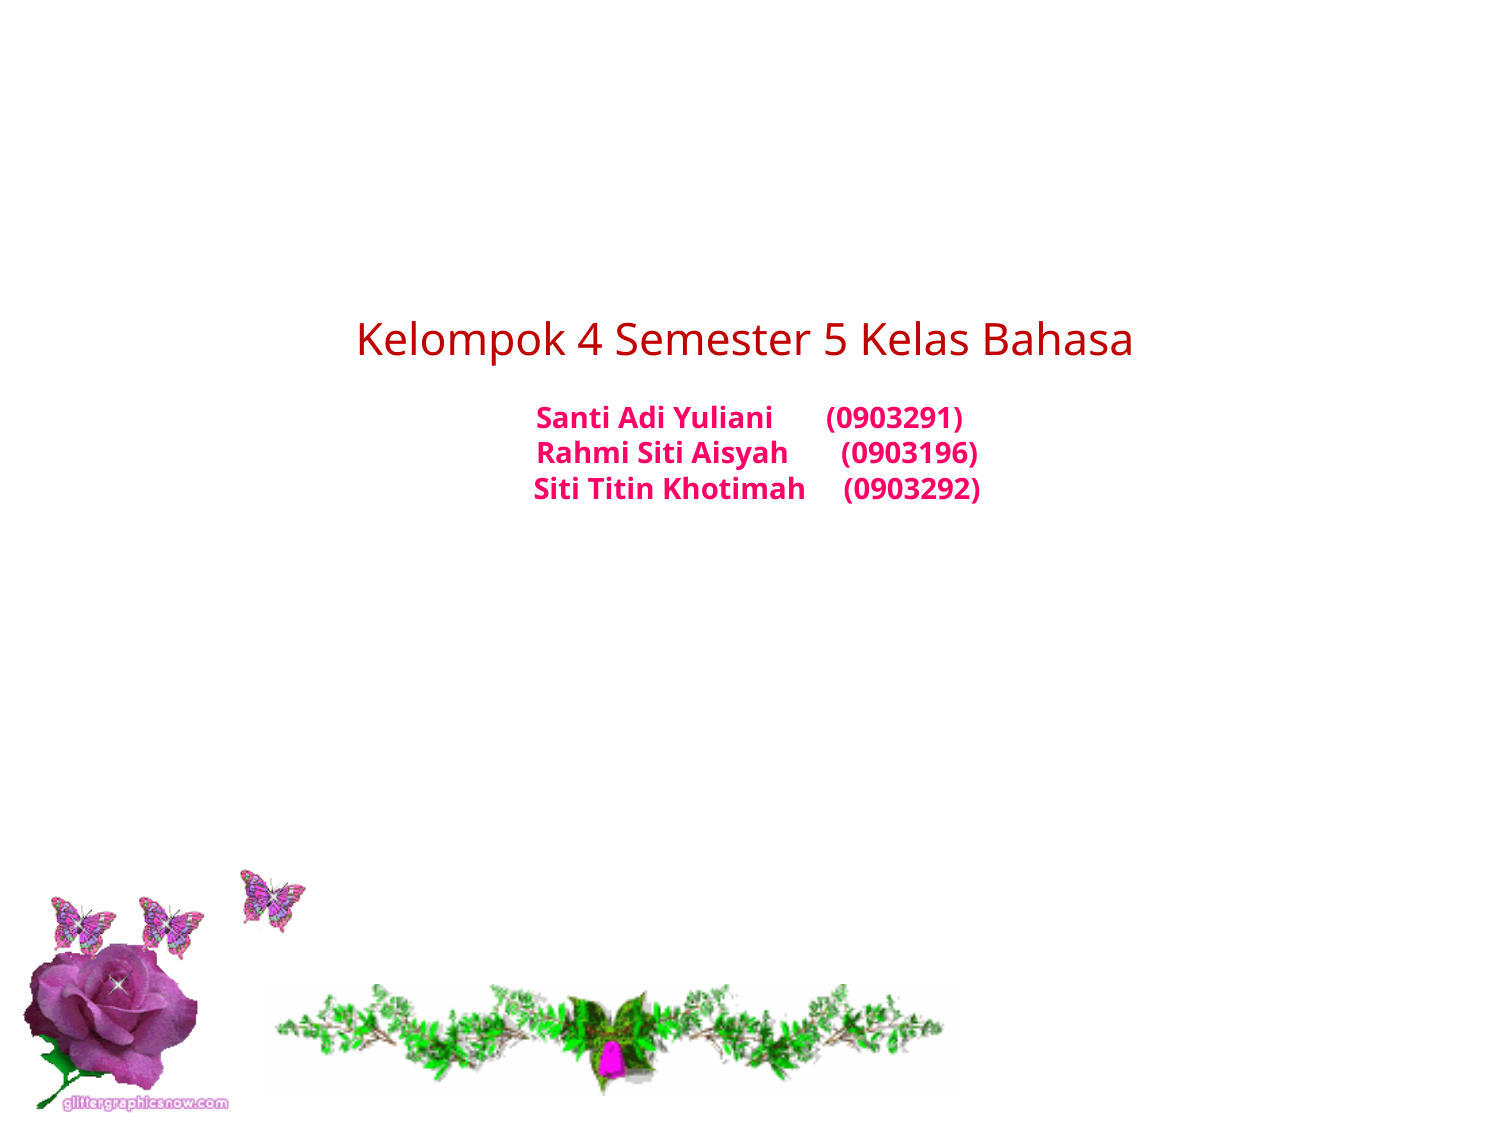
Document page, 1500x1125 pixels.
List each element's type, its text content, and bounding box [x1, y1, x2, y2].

title Kelompok 4 Semester 5 Kelas Bahasa Santi Adi Yuliani (0903291) Rahmi Siti Aisyah (0903196) Siti Titin Khotimah (0903292) [112, 125, 1388, 550]
picture [3, 849, 958, 1120]
